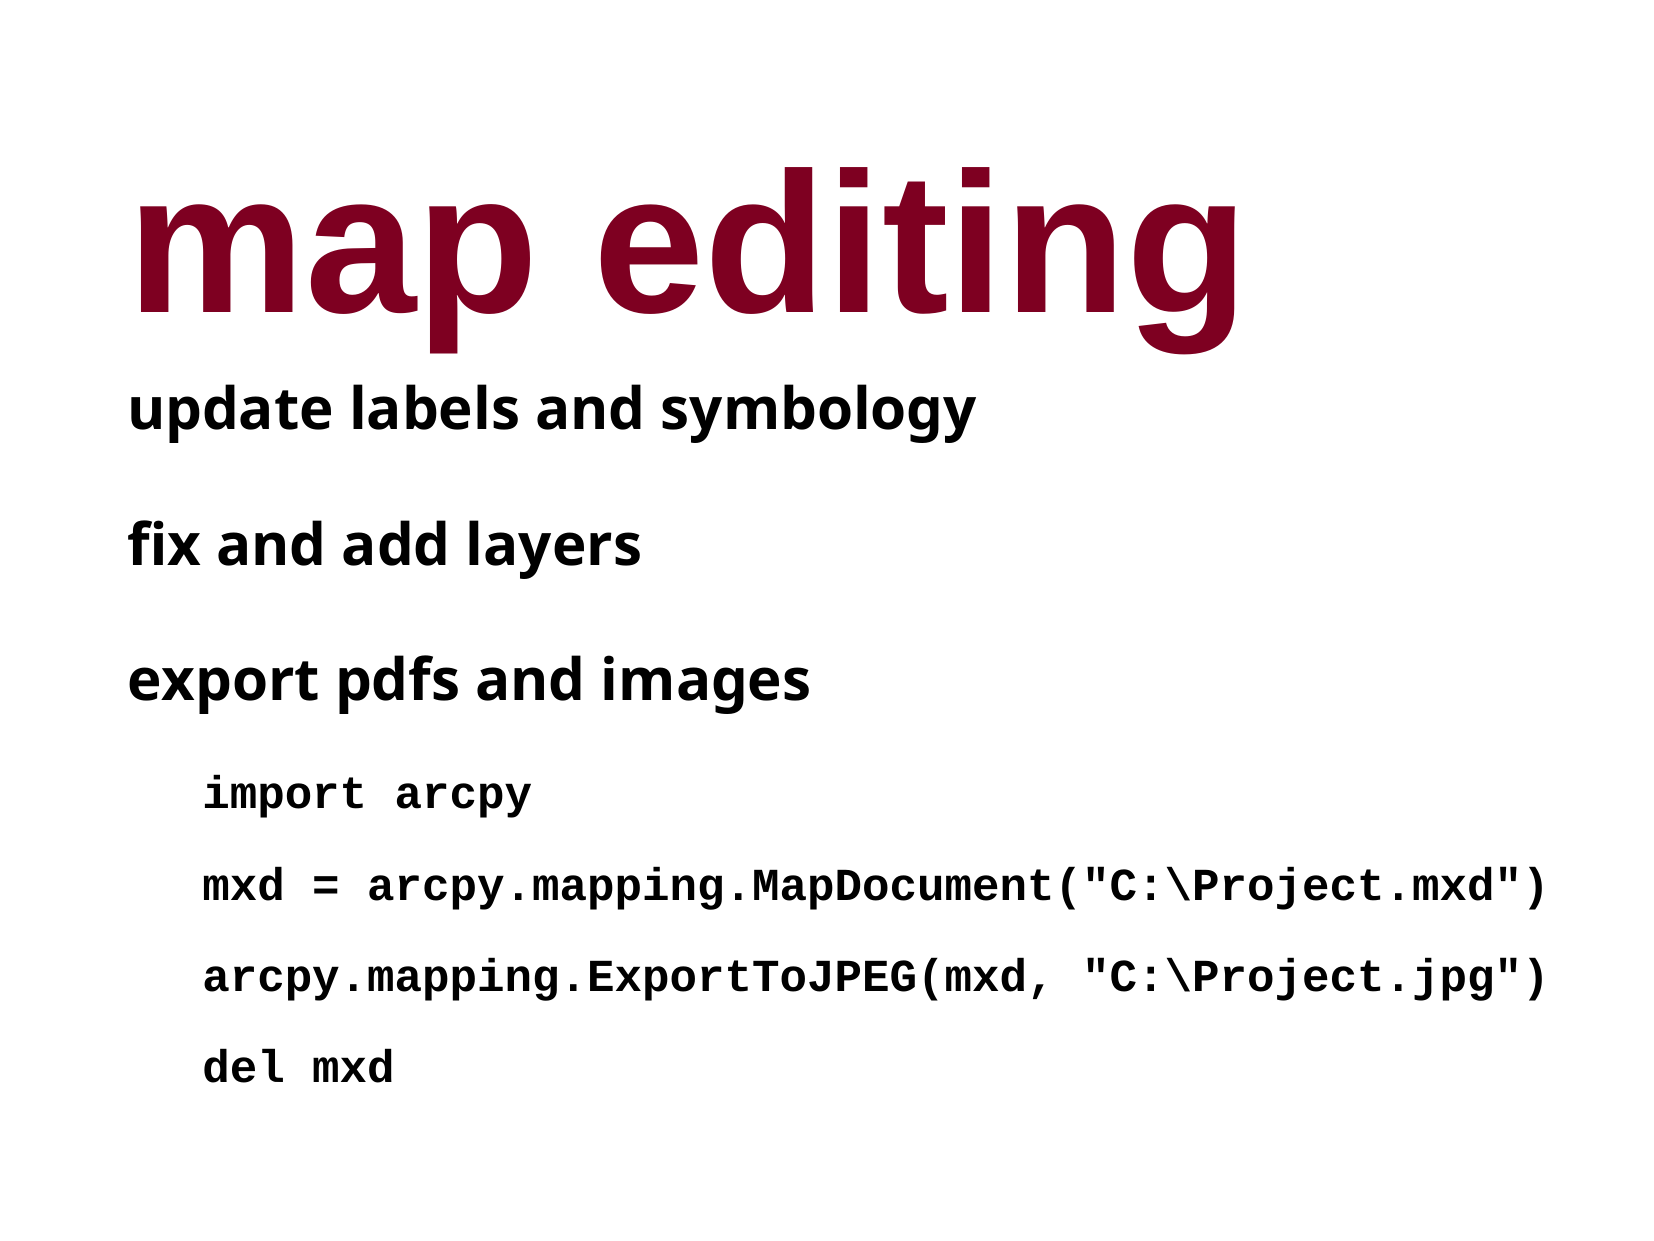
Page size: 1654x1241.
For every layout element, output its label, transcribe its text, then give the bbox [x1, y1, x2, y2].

text_box update labels and symbology fix and add layers export pdfs and images import arcpy mxd = arcpy.mapping.MapDocument("C:\Project.mxd") arcpy.mapping.ExportToJPEG(mxd, "C:\Project.jpg") del mxd [112, 366, 1613, 1088]
text_box map editing [112, 112, 1575, 338]
text_box map editing [457, 223, 501, 295]
text_box map editing [1163, 223, 1207, 293]
